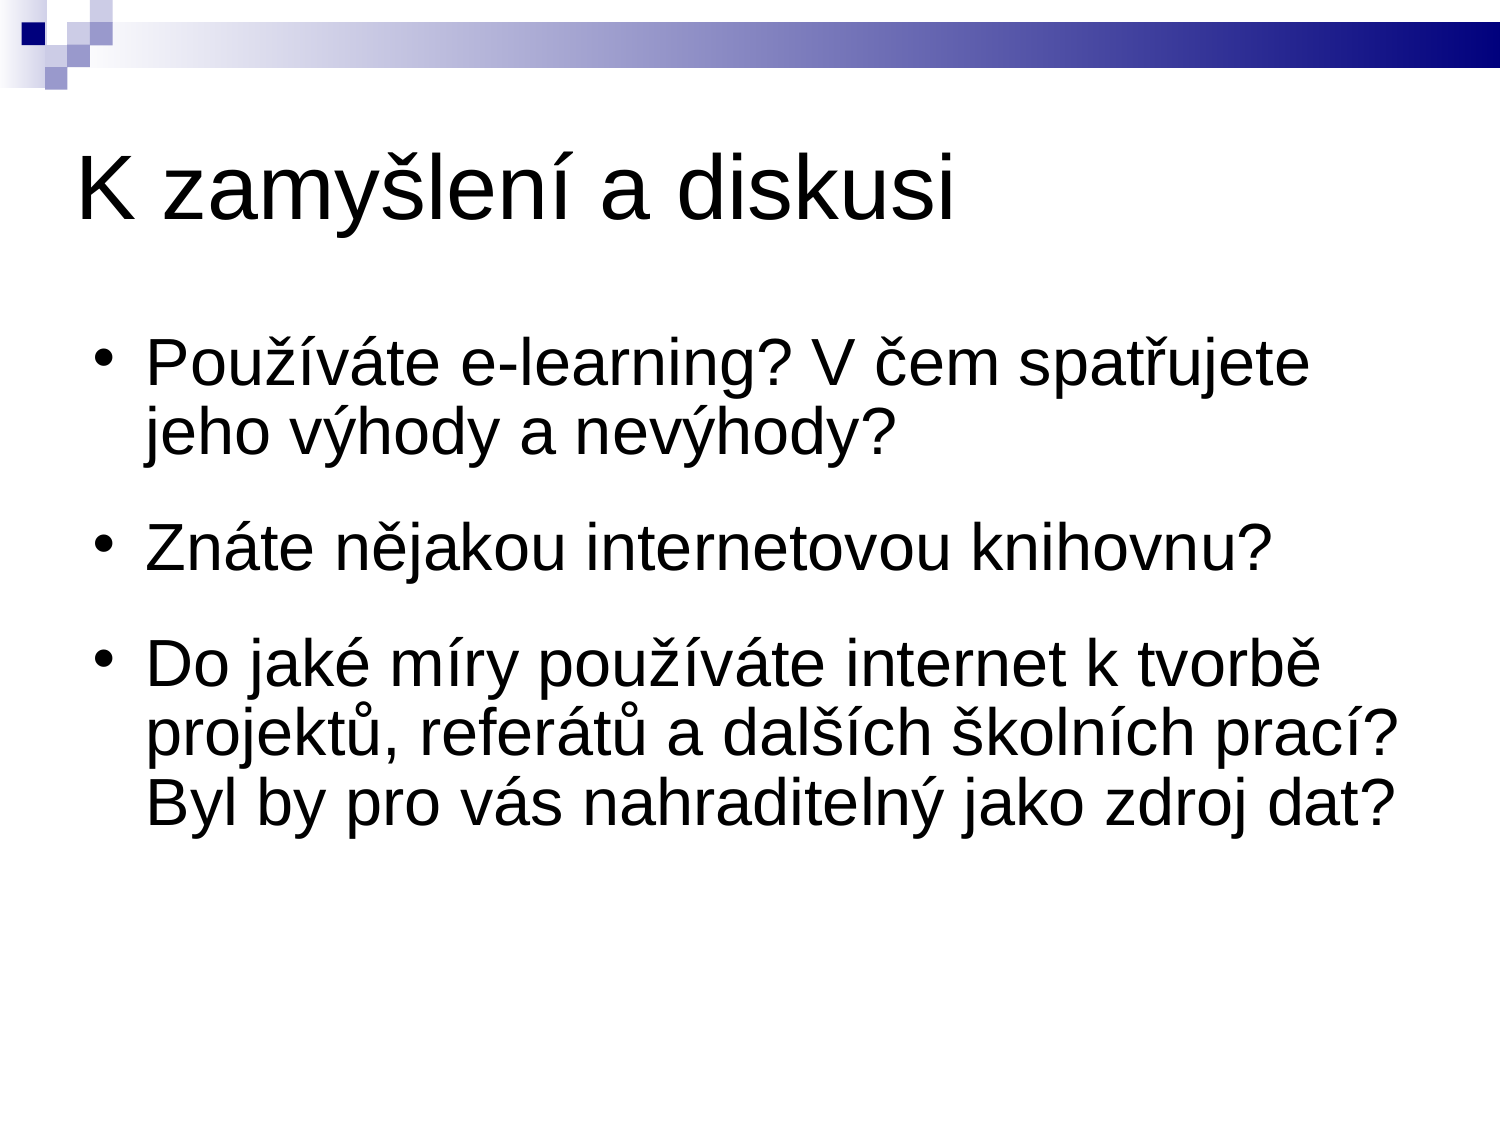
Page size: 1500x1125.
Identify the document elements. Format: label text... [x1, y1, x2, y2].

title K zamyšlení a diskusi [75, 75, 1426, 301]
list Používáte e-learning? V čem spatřujete jeho výhody a nevýhody? Znáte nějakou internetovou knihovnu? Do jaké míry používáte internet k tvorbě projektů, referátů a dalších školních prací? Byl by pro vás nahraditelný jako zdroj dat? [75, 324, 1426, 963]
